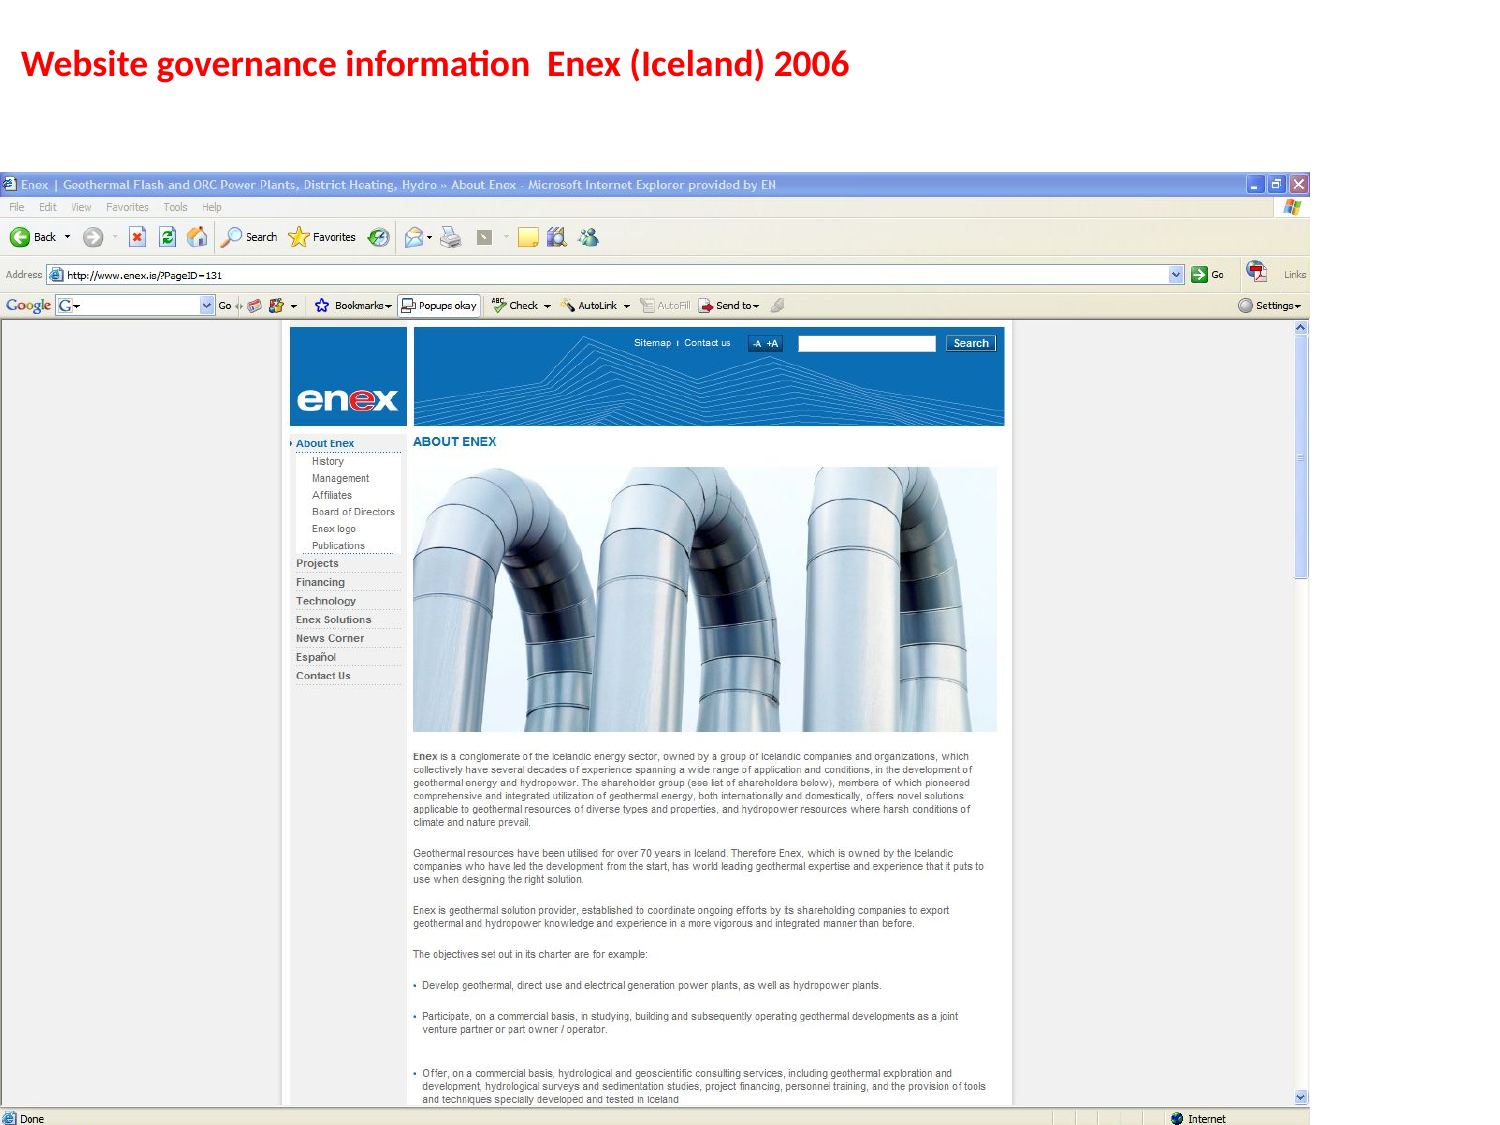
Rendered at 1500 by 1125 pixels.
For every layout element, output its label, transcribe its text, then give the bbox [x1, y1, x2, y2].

text_box Website governance information Enex (Iceland) 2006 [5, 30, 916, 92]
picture [0, 172, 1310, 1125]
